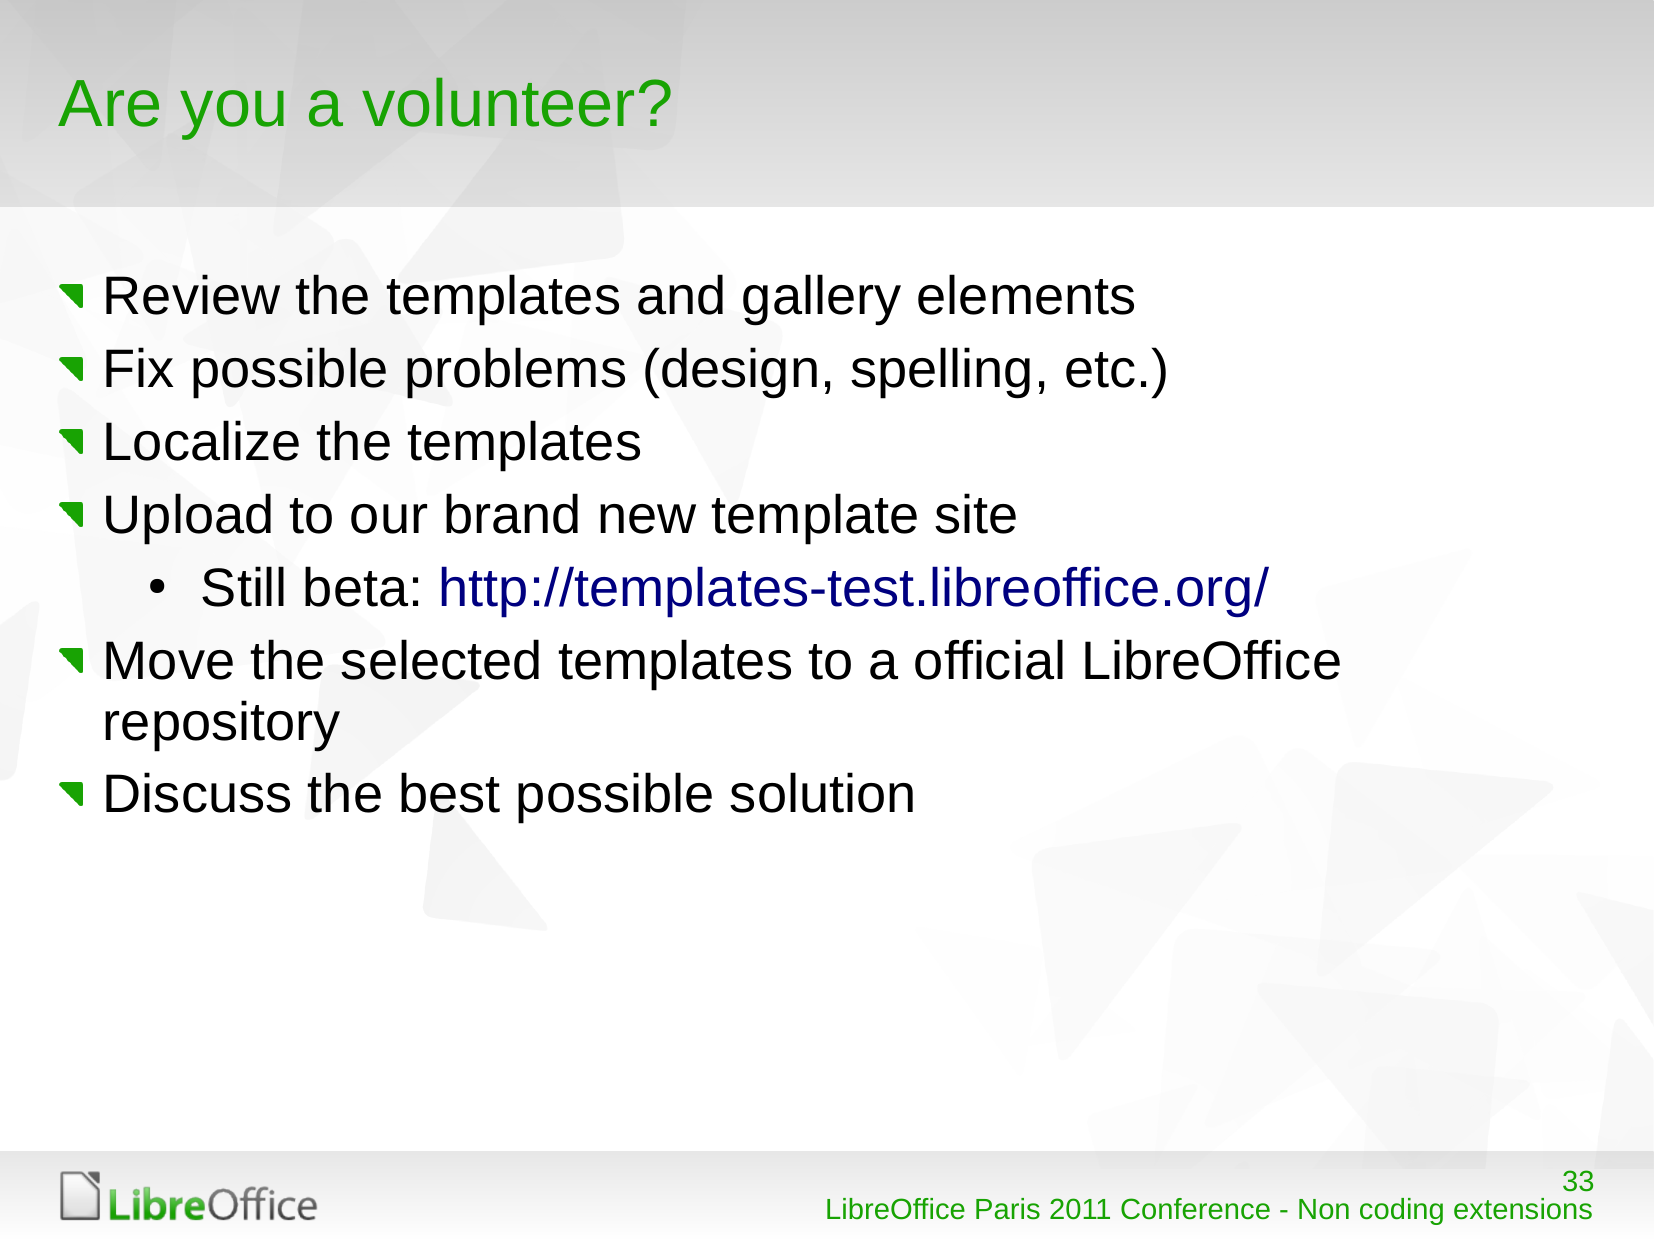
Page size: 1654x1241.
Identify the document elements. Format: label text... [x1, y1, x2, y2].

list Review the templates and gallery elements Fix possible problems (design, spelling, etc.) Localize the templates Upload to our brand new template site Still beta: http://templates-test.libreoffice.org/ Move the selected templates to a official LibreOffice repository Discuss the best possible solution [59, 265, 1595, 1070]
title Are you a volunteer? [59, 29, 1595, 178]
picture [41, 1152, 337, 1240]
picture [915, 548, 1654, 1169]
picture [0, 0, 783, 931]
